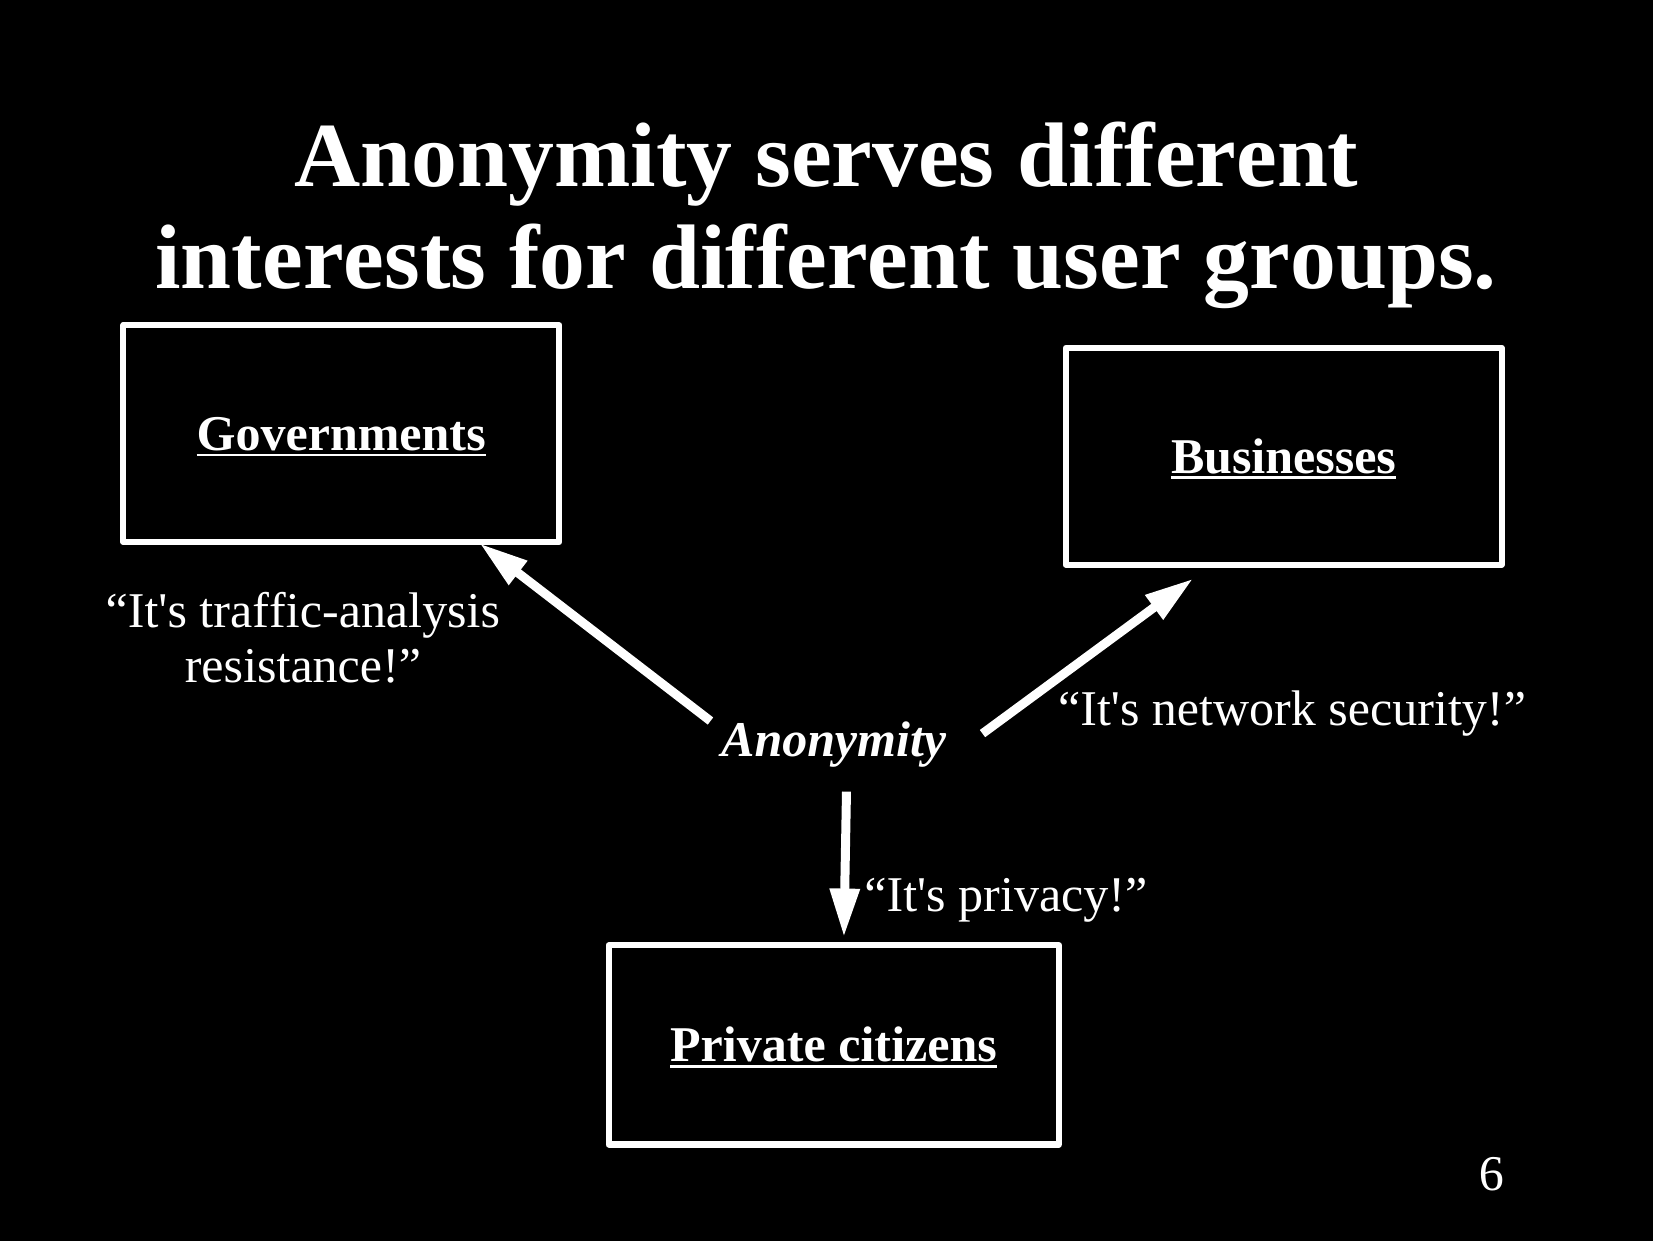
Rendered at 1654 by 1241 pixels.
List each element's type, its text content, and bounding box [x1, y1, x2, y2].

text_box Anonymity [632, 668, 1036, 812]
text_box Governments [123, 325, 560, 543]
text_box Businesses [1065, 347, 1502, 565]
title Anonymity serves different interests for different user groups. [121, 68, 1534, 345]
text_box Private citizens [608, 945, 1059, 1145]
text_box “It's network security!” [1058, 680, 1527, 737]
text_box “It's privacy!” [864, 867, 1148, 924]
text_box “It's traffic-analysis resistance!” [105, 583, 501, 705]
